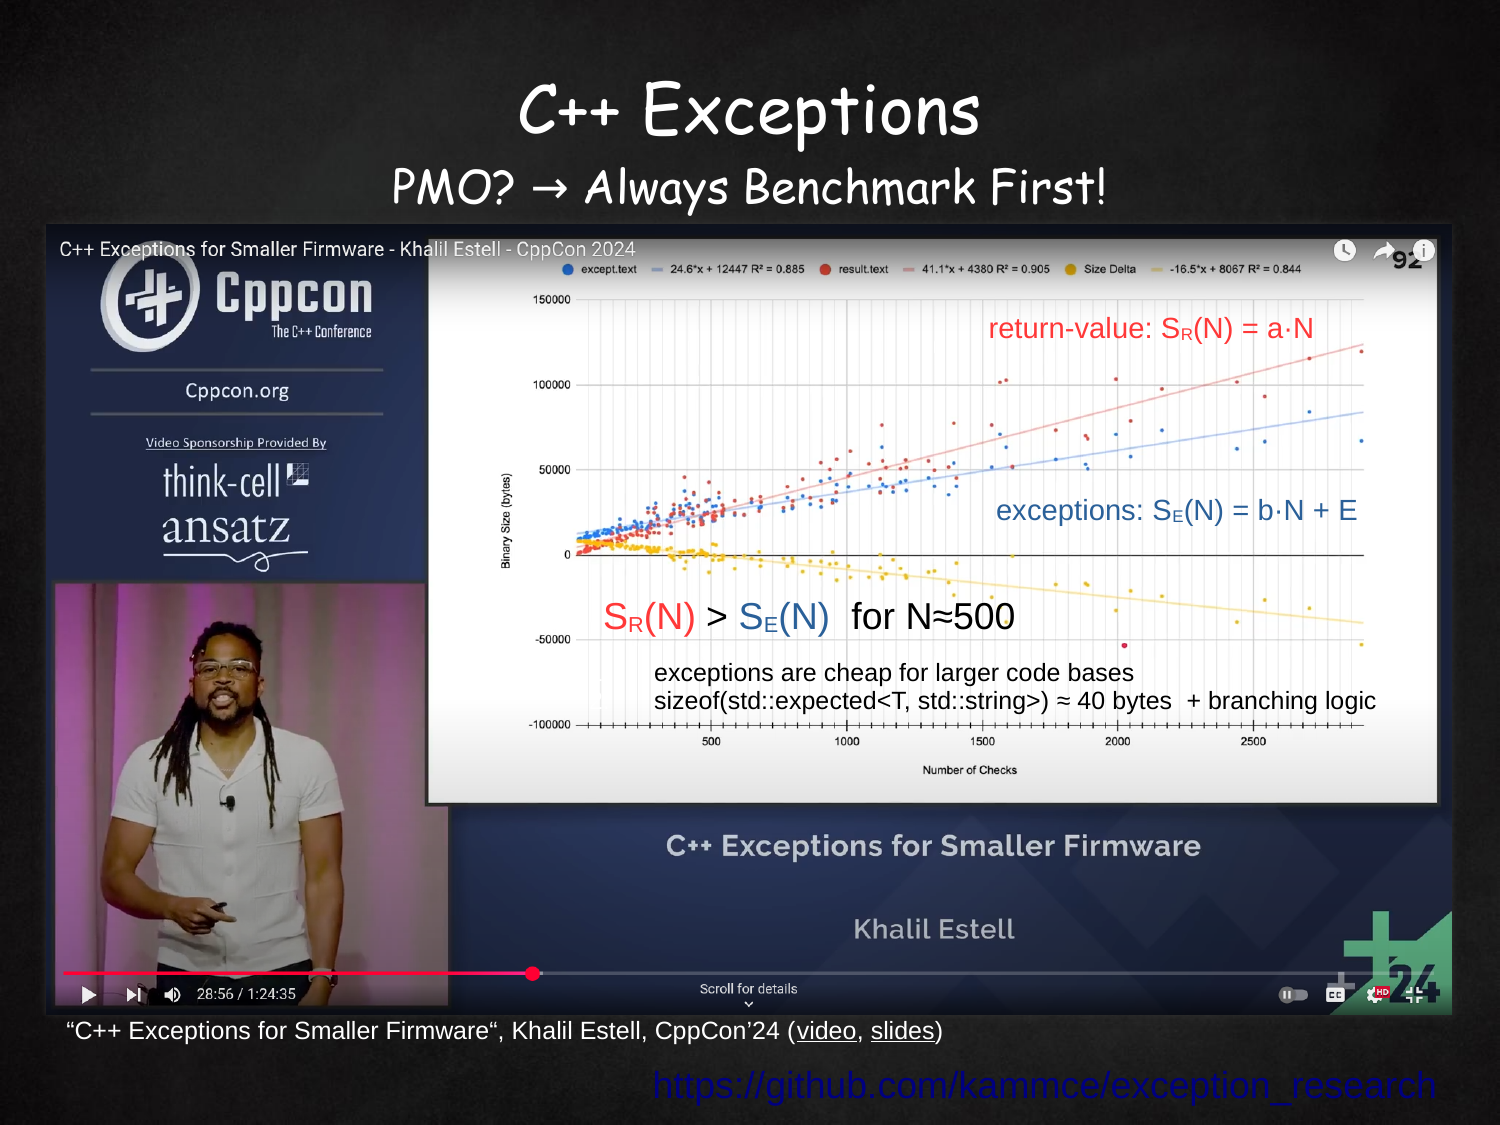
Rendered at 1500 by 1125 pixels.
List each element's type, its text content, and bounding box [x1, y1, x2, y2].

text_box “C++ Exceptions for Smaller Firmware“, Khalil Estell, CppCon’24 (video, slides) [51, 1009, 1246, 1062]
text_box https://github.com/kammce/exception_research [637, 1057, 1454, 1114]
text_box exceptions: SE(N) = b·N + E [981, 486, 1372, 534]
text_box return-value: SR(N) = a·N [973, 304, 1329, 353]
text_box SR(N) > SE(N) for N≈500 [577, 588, 1031, 646]
title C++ Exceptions PMO? → Always Benchmark First! [75, 44, 1425, 209]
picture [0, 0, 1500, 1125]
text_box exceptions are cheap for larger code bases sizeof(std::expected<T, std::string>) ≈ 40 bytes + branching logic [559, 651, 1422, 751]
